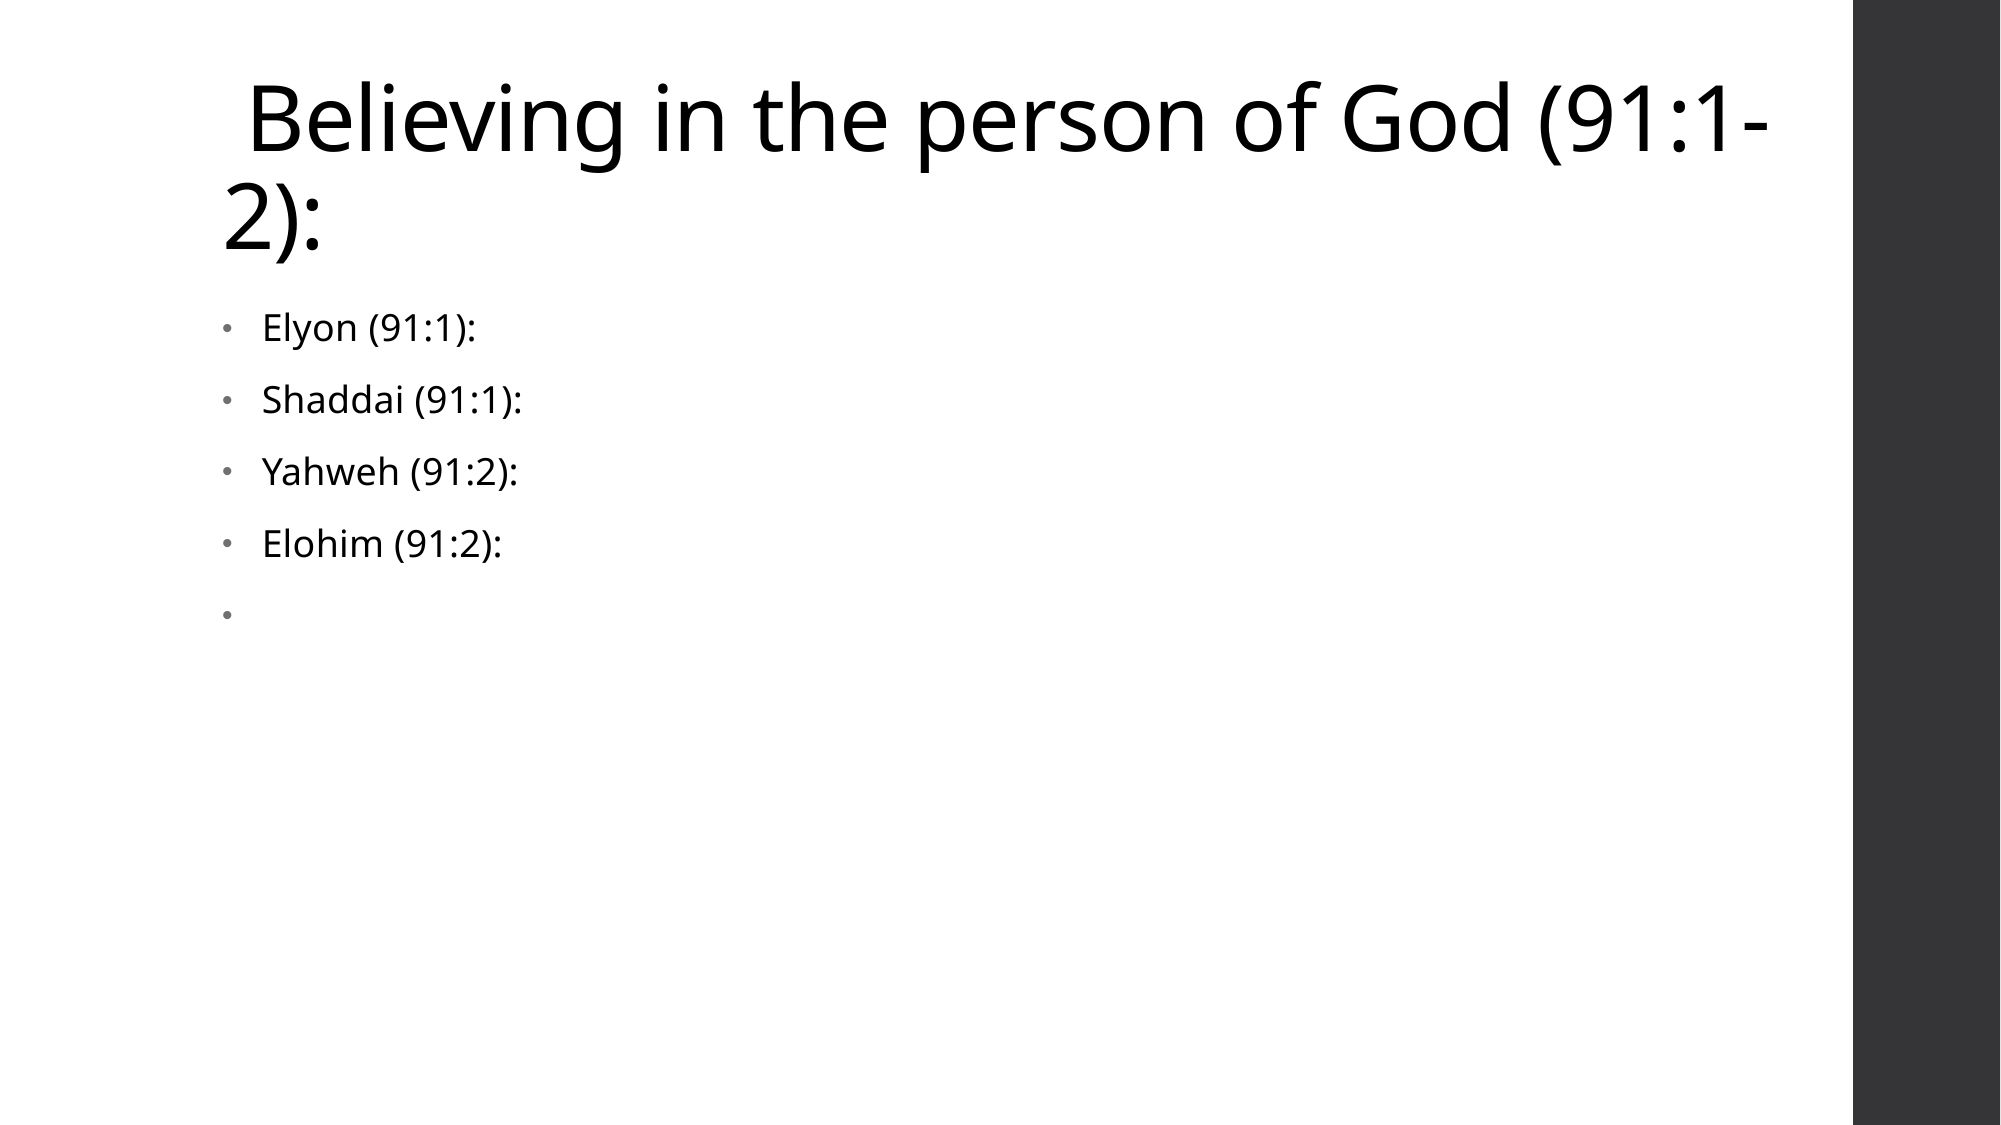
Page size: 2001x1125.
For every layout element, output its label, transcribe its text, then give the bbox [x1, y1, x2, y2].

list Elyon (91:1): Shaddai (91:1): Yahweh (91:2): Elohim (91:2): [206, 299, 1617, 1014]
title Believing in the person of God (91:1-2): [206, 60, 1797, 278]
